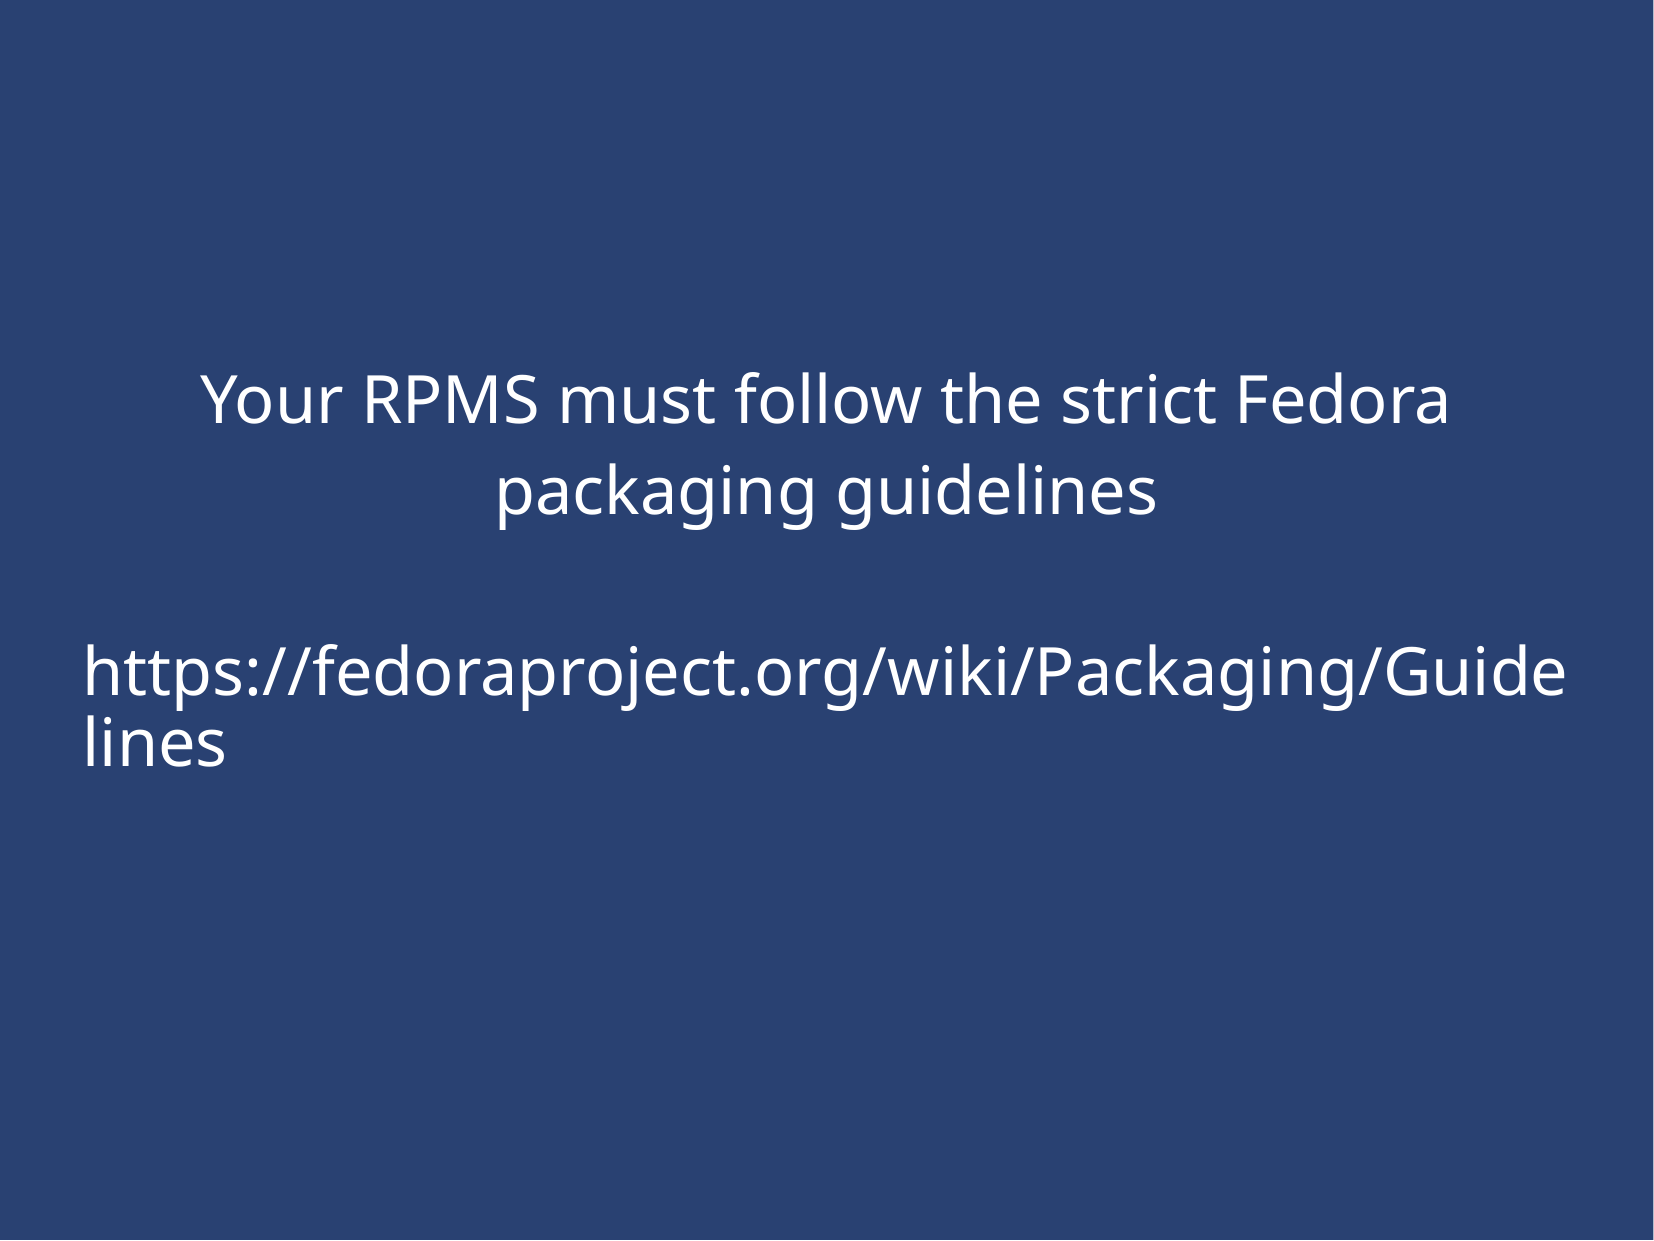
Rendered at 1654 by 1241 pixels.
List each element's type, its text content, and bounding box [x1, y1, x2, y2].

subtitle Your RPMS must follow the strict Fedora packaging guidelines https://fedoraproject.org/wiki/Packaging/Guidelines [82, 56, 1571, 1102]
